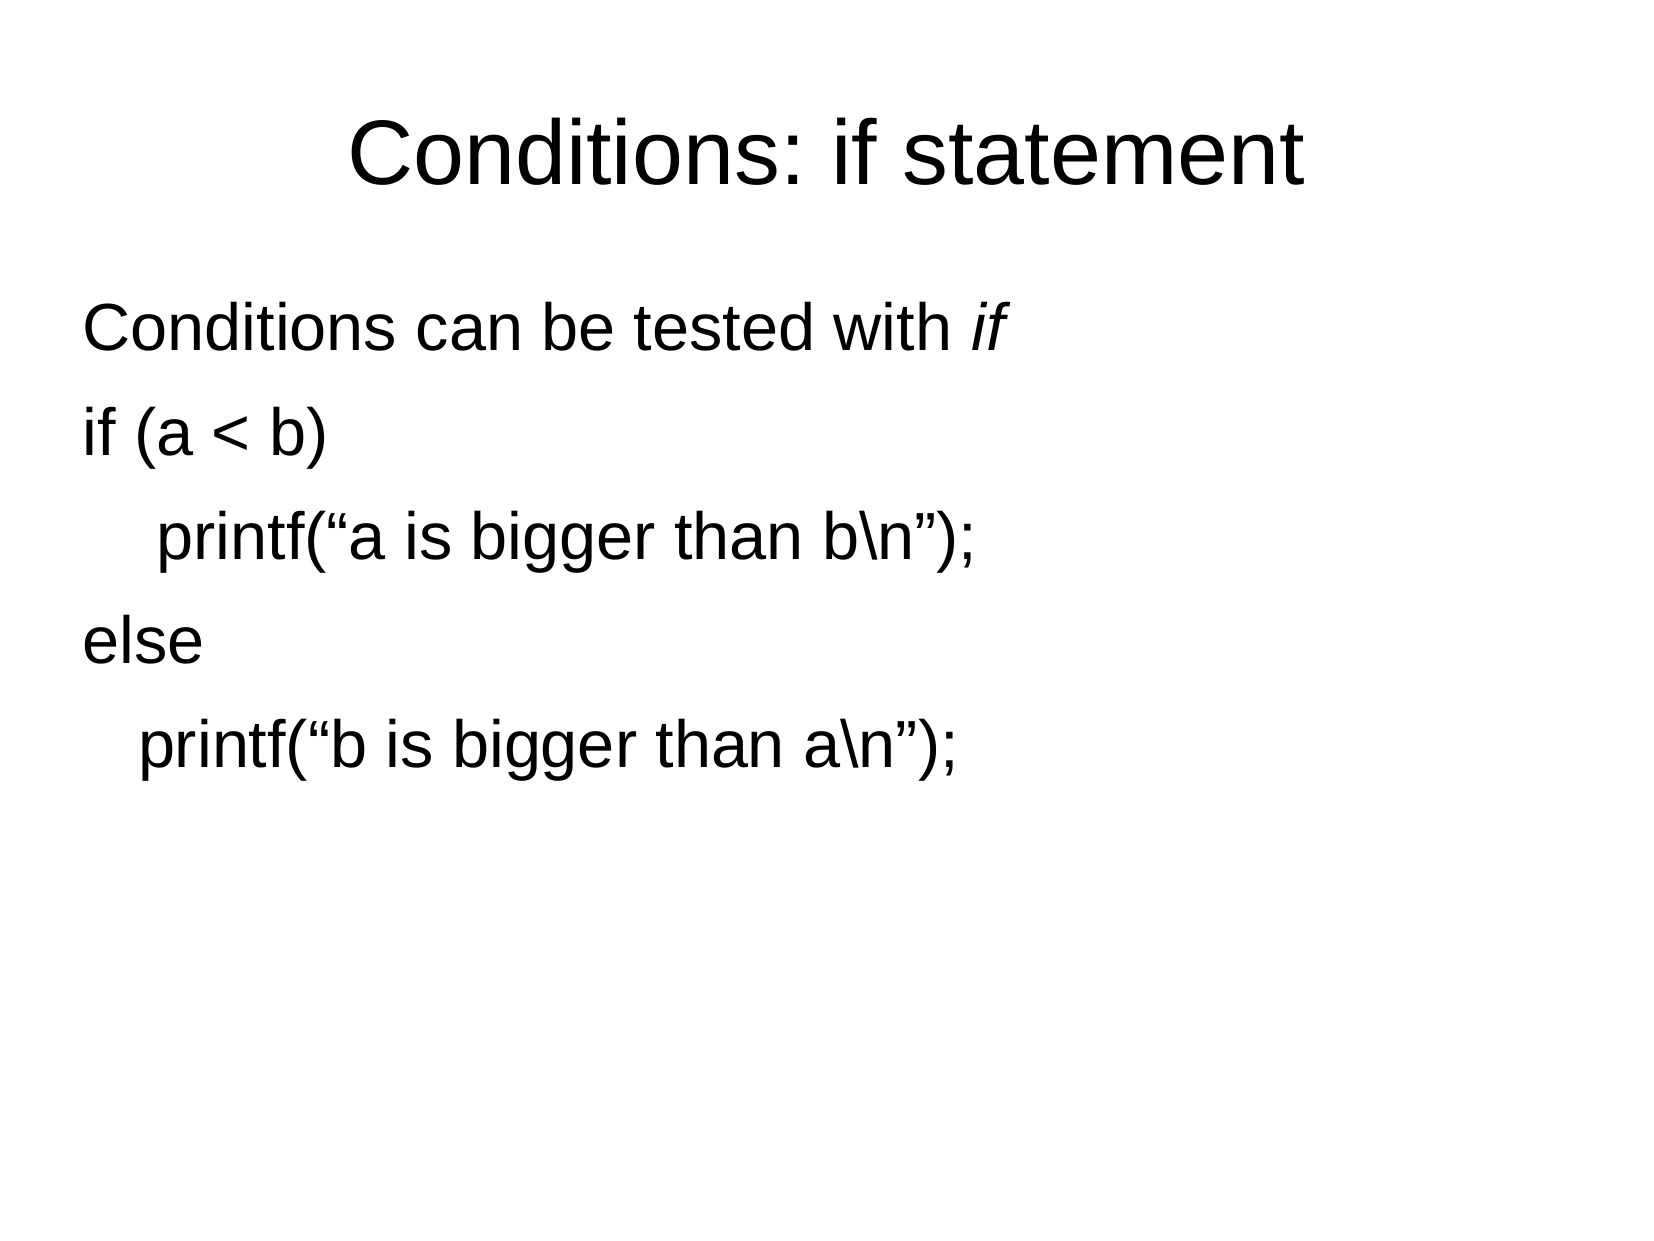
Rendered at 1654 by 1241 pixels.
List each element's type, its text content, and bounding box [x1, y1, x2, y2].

title Conditions: if statement [82, 49, 1571, 257]
list Conditions can be tested with if if (a < b) printf(“a is bigger than b\n”); else printf(“b is bigger than a\n”); [82, 290, 1571, 1010]
